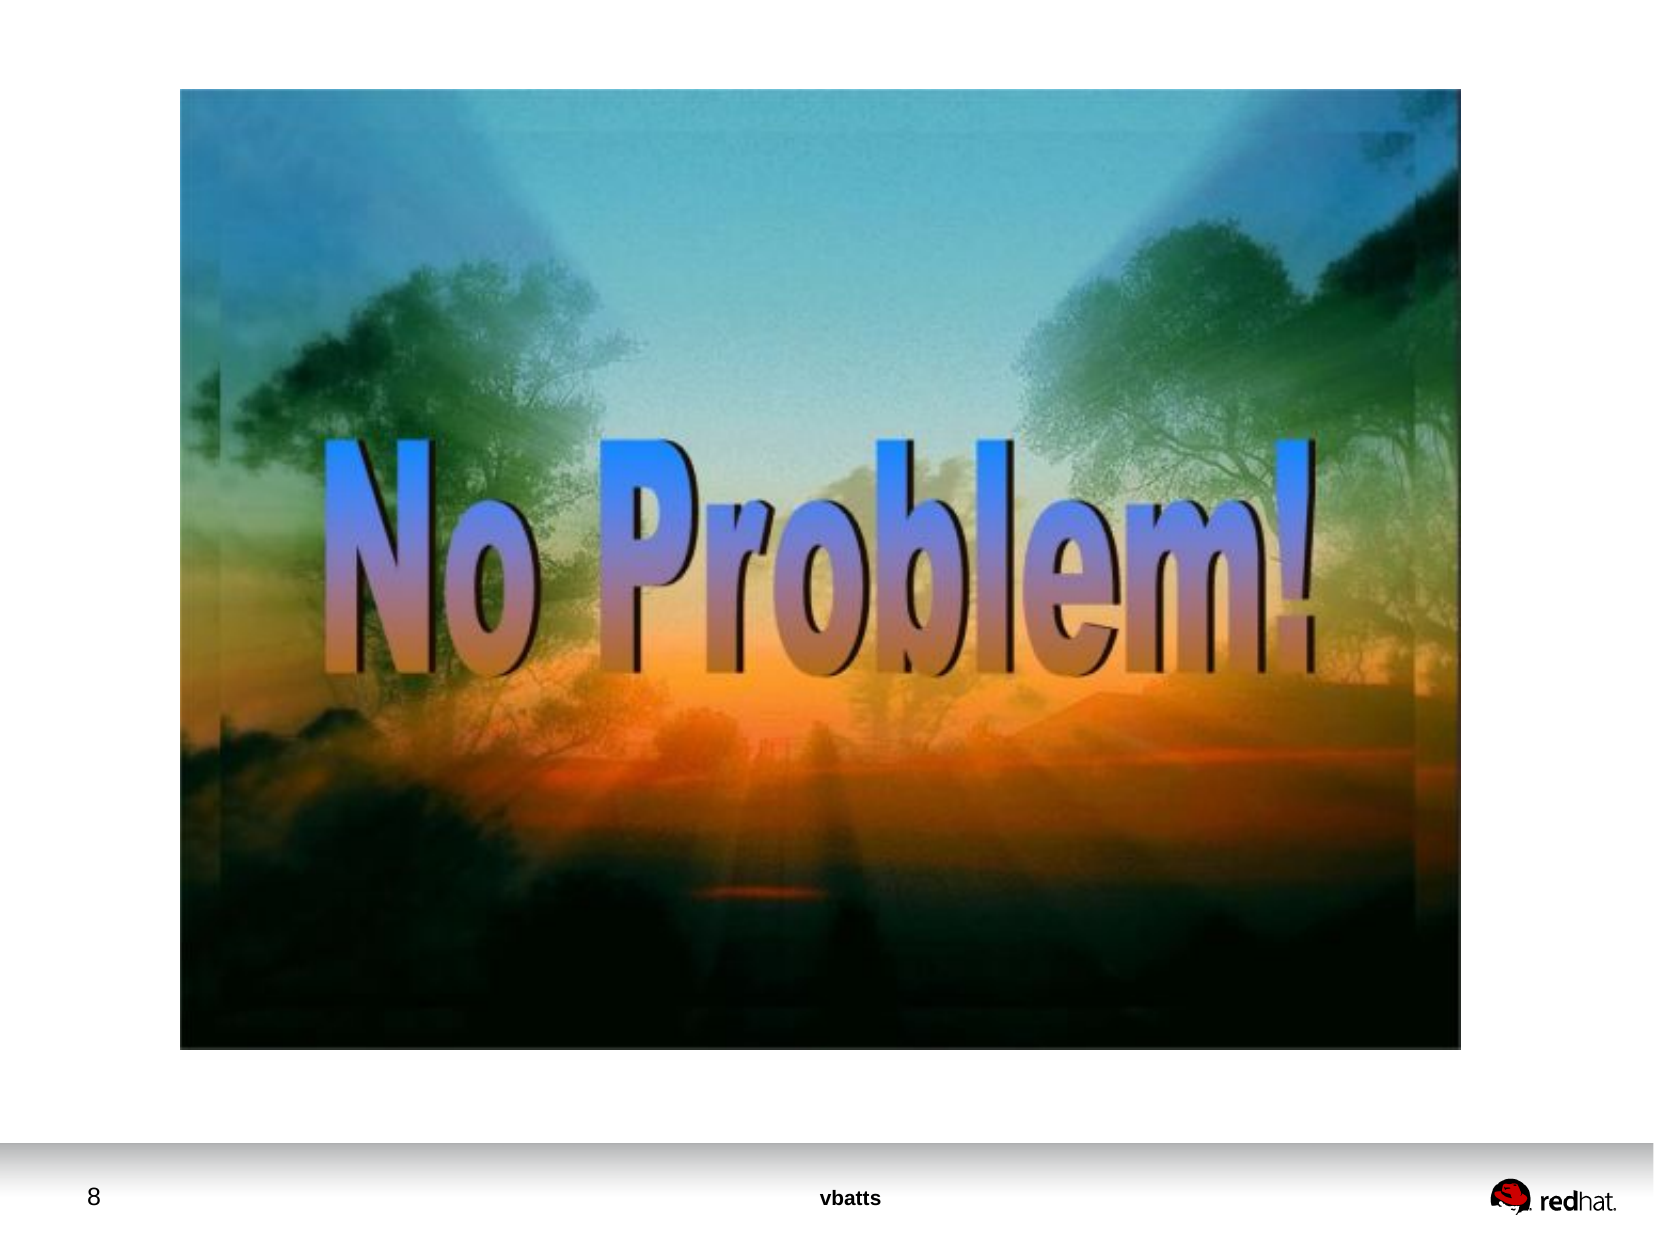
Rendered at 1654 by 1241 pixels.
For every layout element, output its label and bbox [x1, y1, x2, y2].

picture [0, 1143, 1654, 1241]
picture [180, 89, 1461, 1051]
